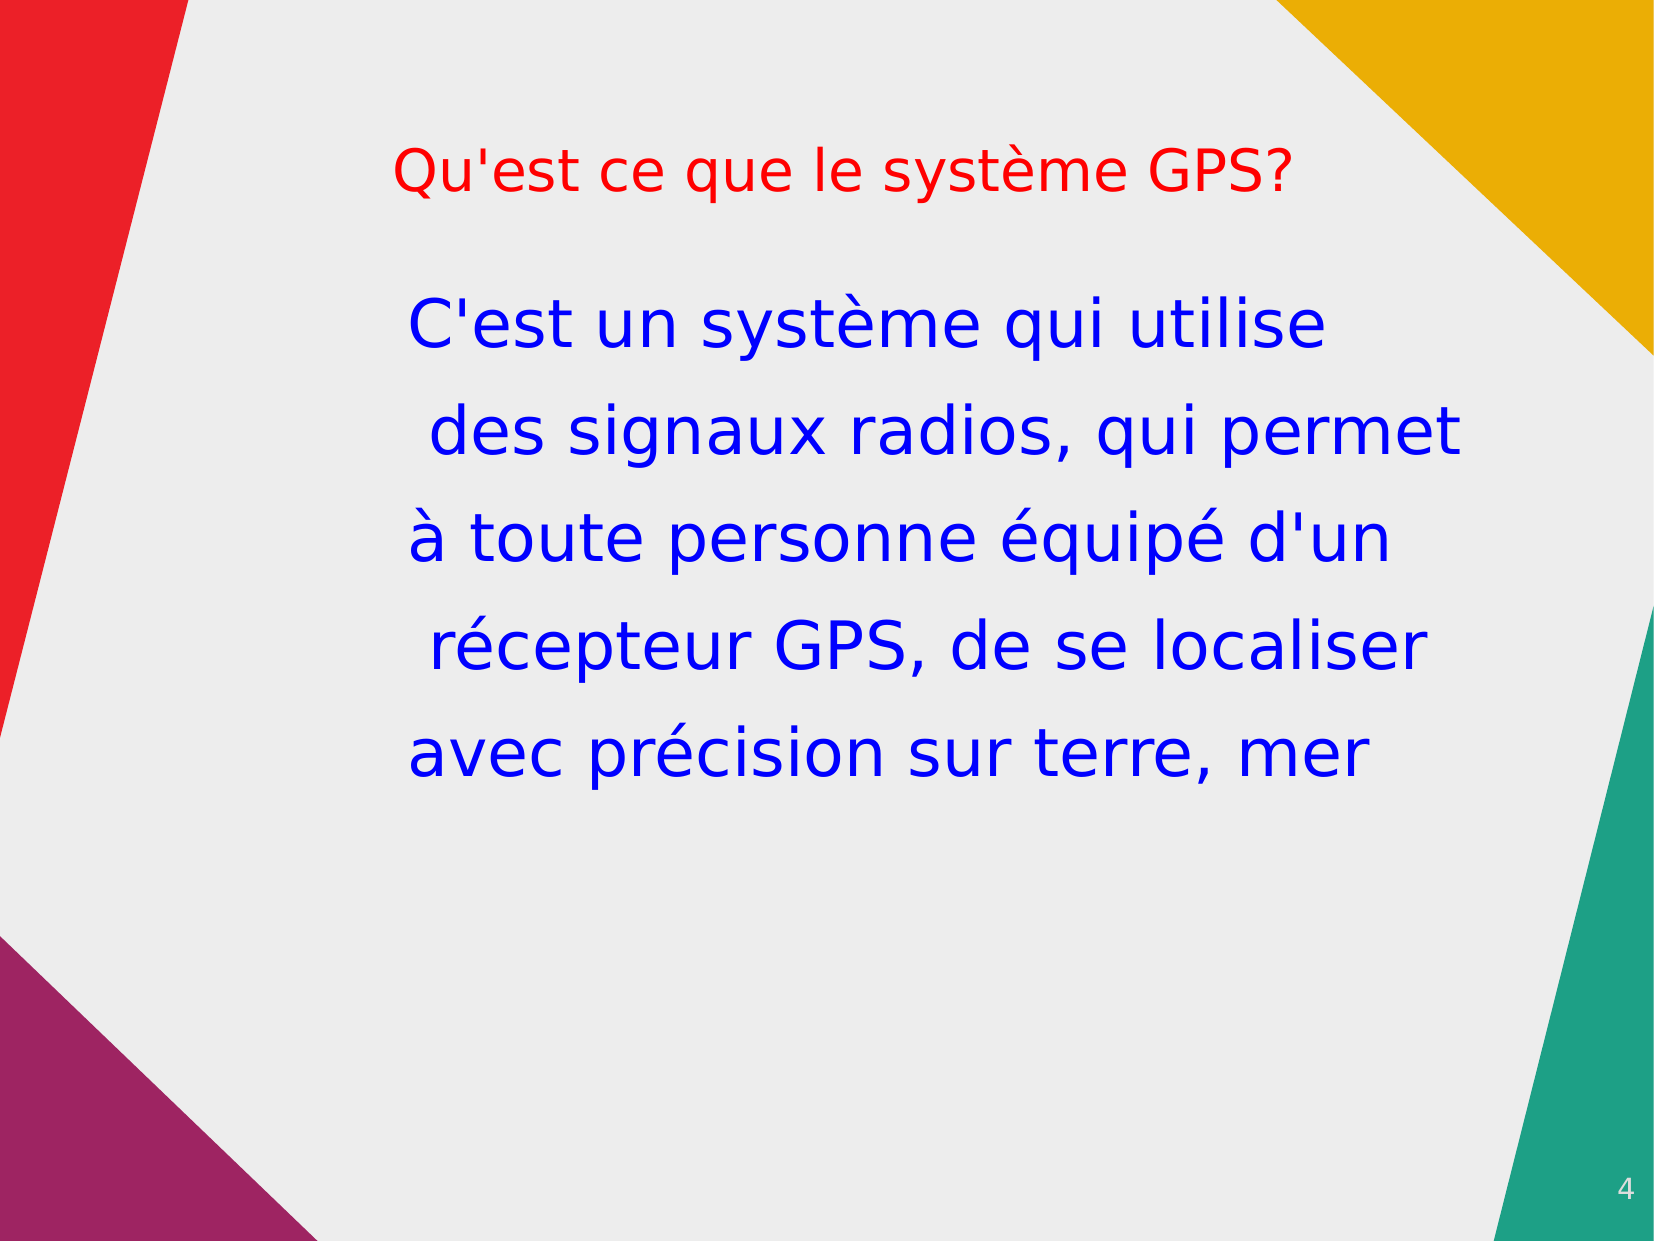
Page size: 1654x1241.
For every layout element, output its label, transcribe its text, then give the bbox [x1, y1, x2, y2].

list C'est un système qui utilise des signaux radios, qui permet à toute personne équipé d'un récepteur GPS, de se localiser avec précision sur terre, mer [336, 285, 1654, 1016]
title Qu'est ce que le système GPS? [114, 73, 1539, 271]
